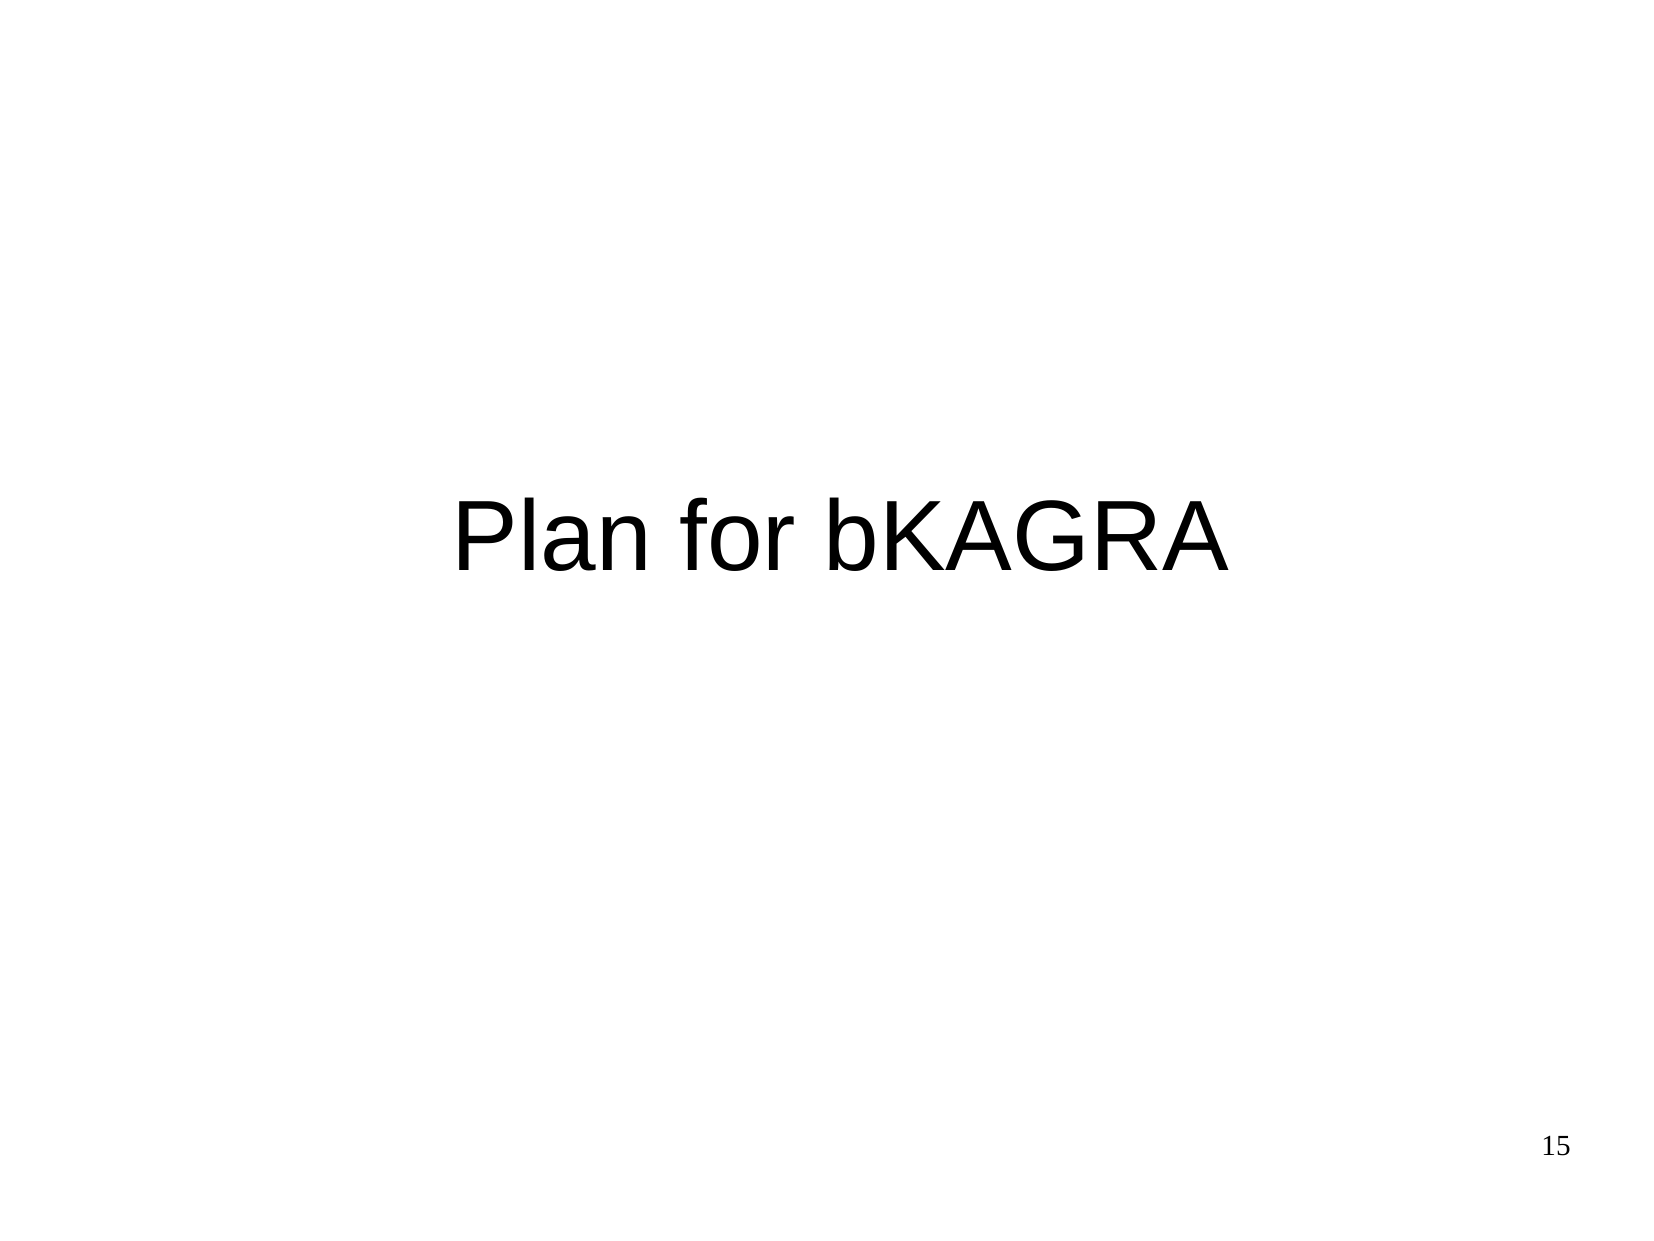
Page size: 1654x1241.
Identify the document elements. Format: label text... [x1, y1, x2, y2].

text_box Plan for bKAGRA [437, 472, 1252, 674]
